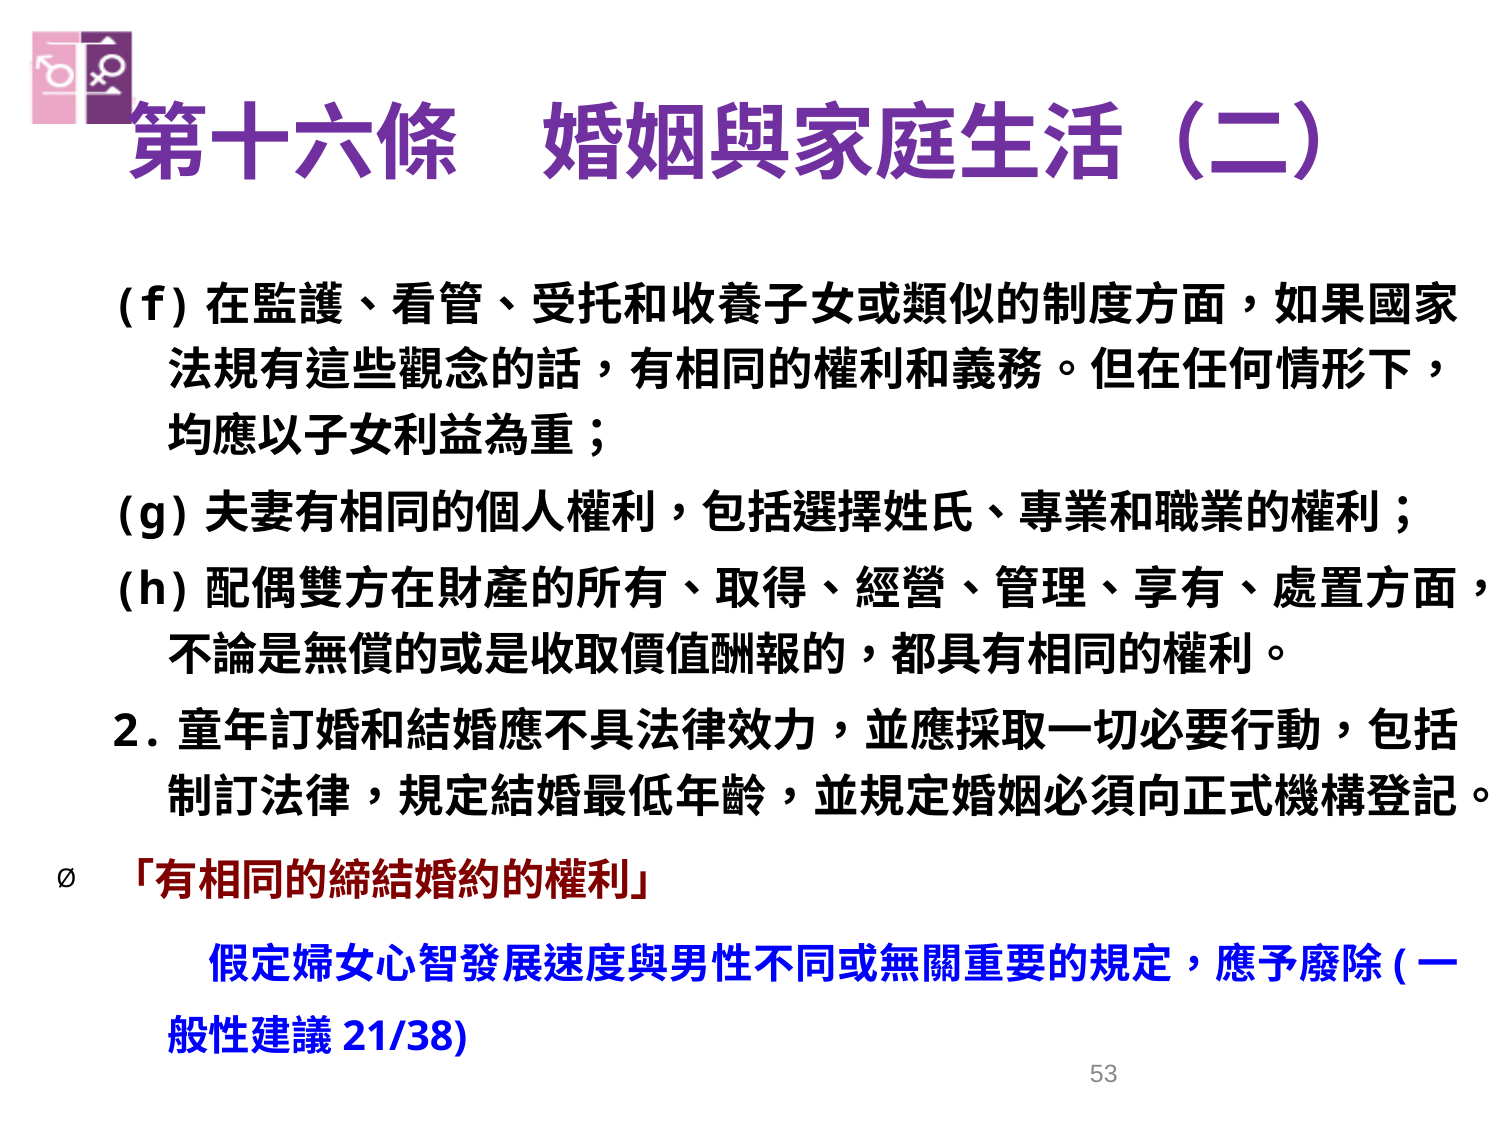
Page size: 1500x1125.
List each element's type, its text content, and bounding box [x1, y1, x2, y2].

title 第十六條 婚姻與家庭生活（二） [75, 45, 1426, 233]
list (f)在監護、看管、受托和收養子女或類似的制度方面，如果國家法規有這些觀念的話，有相同的權利和義務。但在任何情形下，均應以子女利益為重； (g)夫妻有相同的個人權利，包括選擇姓氏、專業和職業的權利； (h)配偶雙方在財產的所有、取得、經營、管理、享有、處置方面，不論是無償的或是收取價值酬報的，都具有相同的權利。 2.童年訂婚和結婚應不具法律效力，並應採取一切必要行動，包括制訂法律，規定結婚最低年齡，並規定婚姻必須向正式機構登記。 「有相同的締結婚約的權利」 假定婦女心智發展速度與男性不同或無關重要的規定，應予廢除(一般性建議21/38) [41, 255, 1474, 1083]
text_box 53 [1074, 1042, 1426, 1103]
